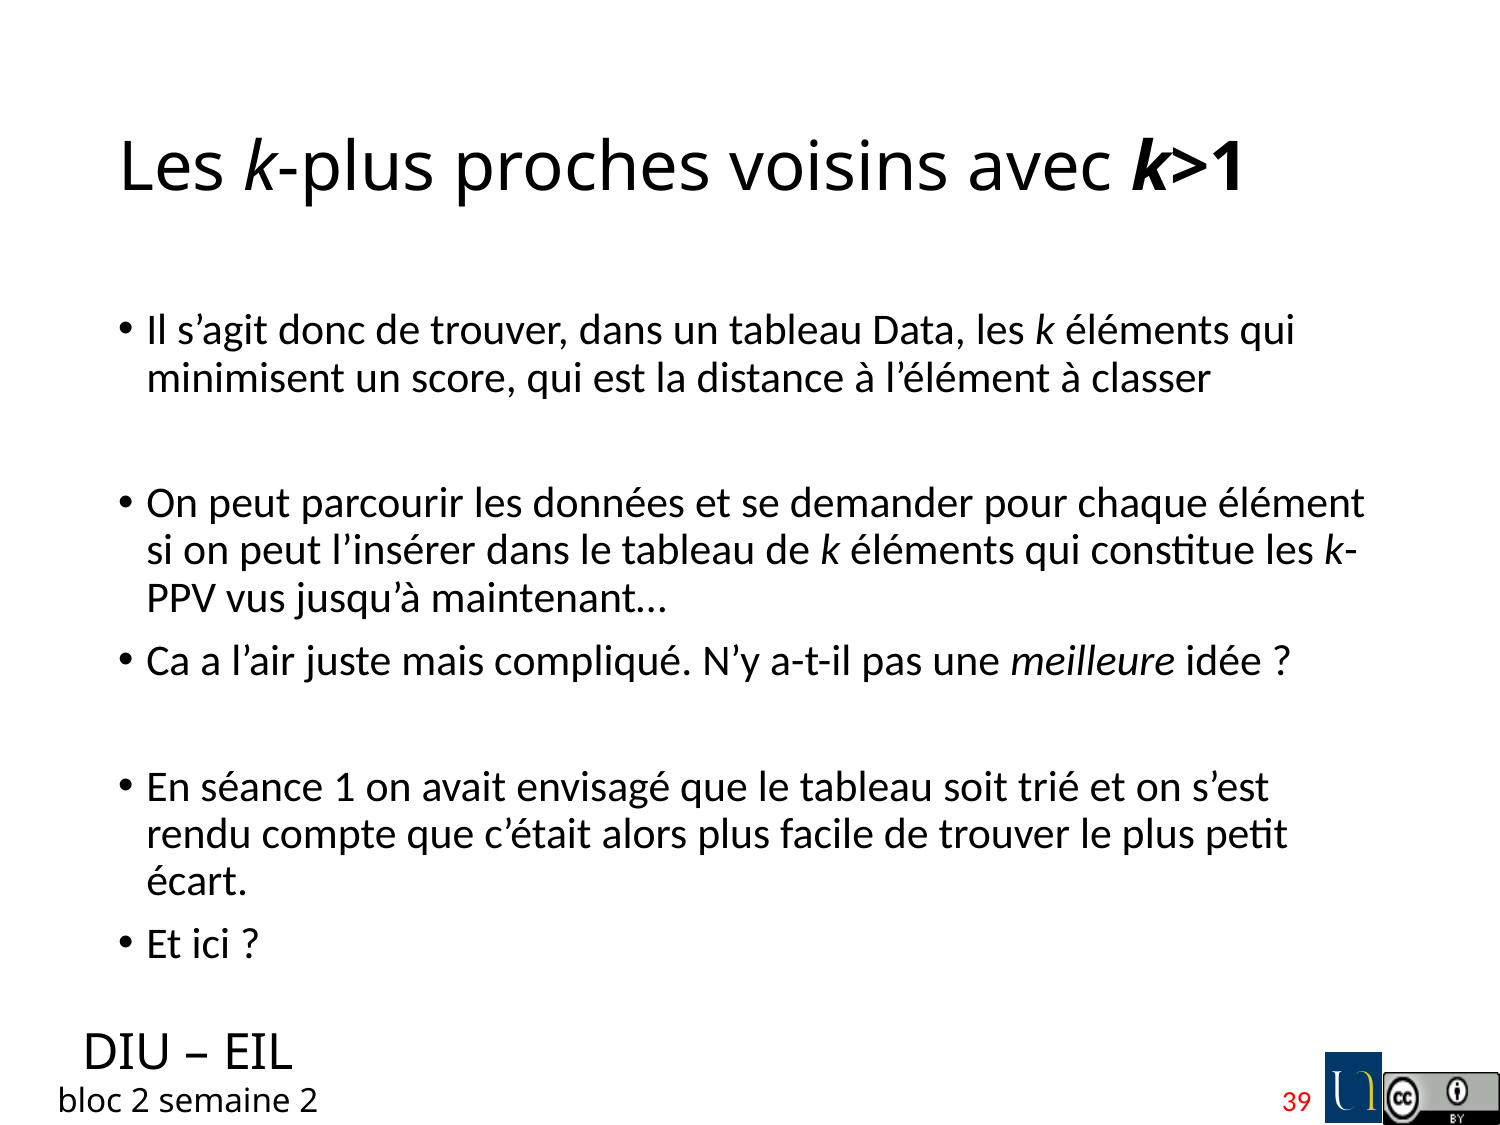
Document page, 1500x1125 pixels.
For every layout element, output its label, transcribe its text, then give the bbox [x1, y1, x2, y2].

slide_number <numéro> [1240, 1070, 1327, 1125]
title Les k-plus proches voisins avec k>1 [103, 59, 1397, 278]
picture [1325, 1052, 1382, 1123]
list Il s’agit donc de trouver, dans un tableau Data, les k éléments qui minimisent un score, qui est la distance à l’élément à classer On peut parcourir les données et se demander pour chaque élément si on peut l’insérer dans le tableau de k éléments qui constitue les k-PPV vus jusqu’à maintenant… Ca a l’air juste mais compliqué. N’y a-t-il pas une meilleure idée ? En séance 1 on avait envisagé que le tableau soit trié et on s’est rendu compte que c’était alors plus facile de trouver le plus petit écart. Et ici ? [103, 299, 1397, 1014]
picture [1383, 1072, 1500, 1125]
